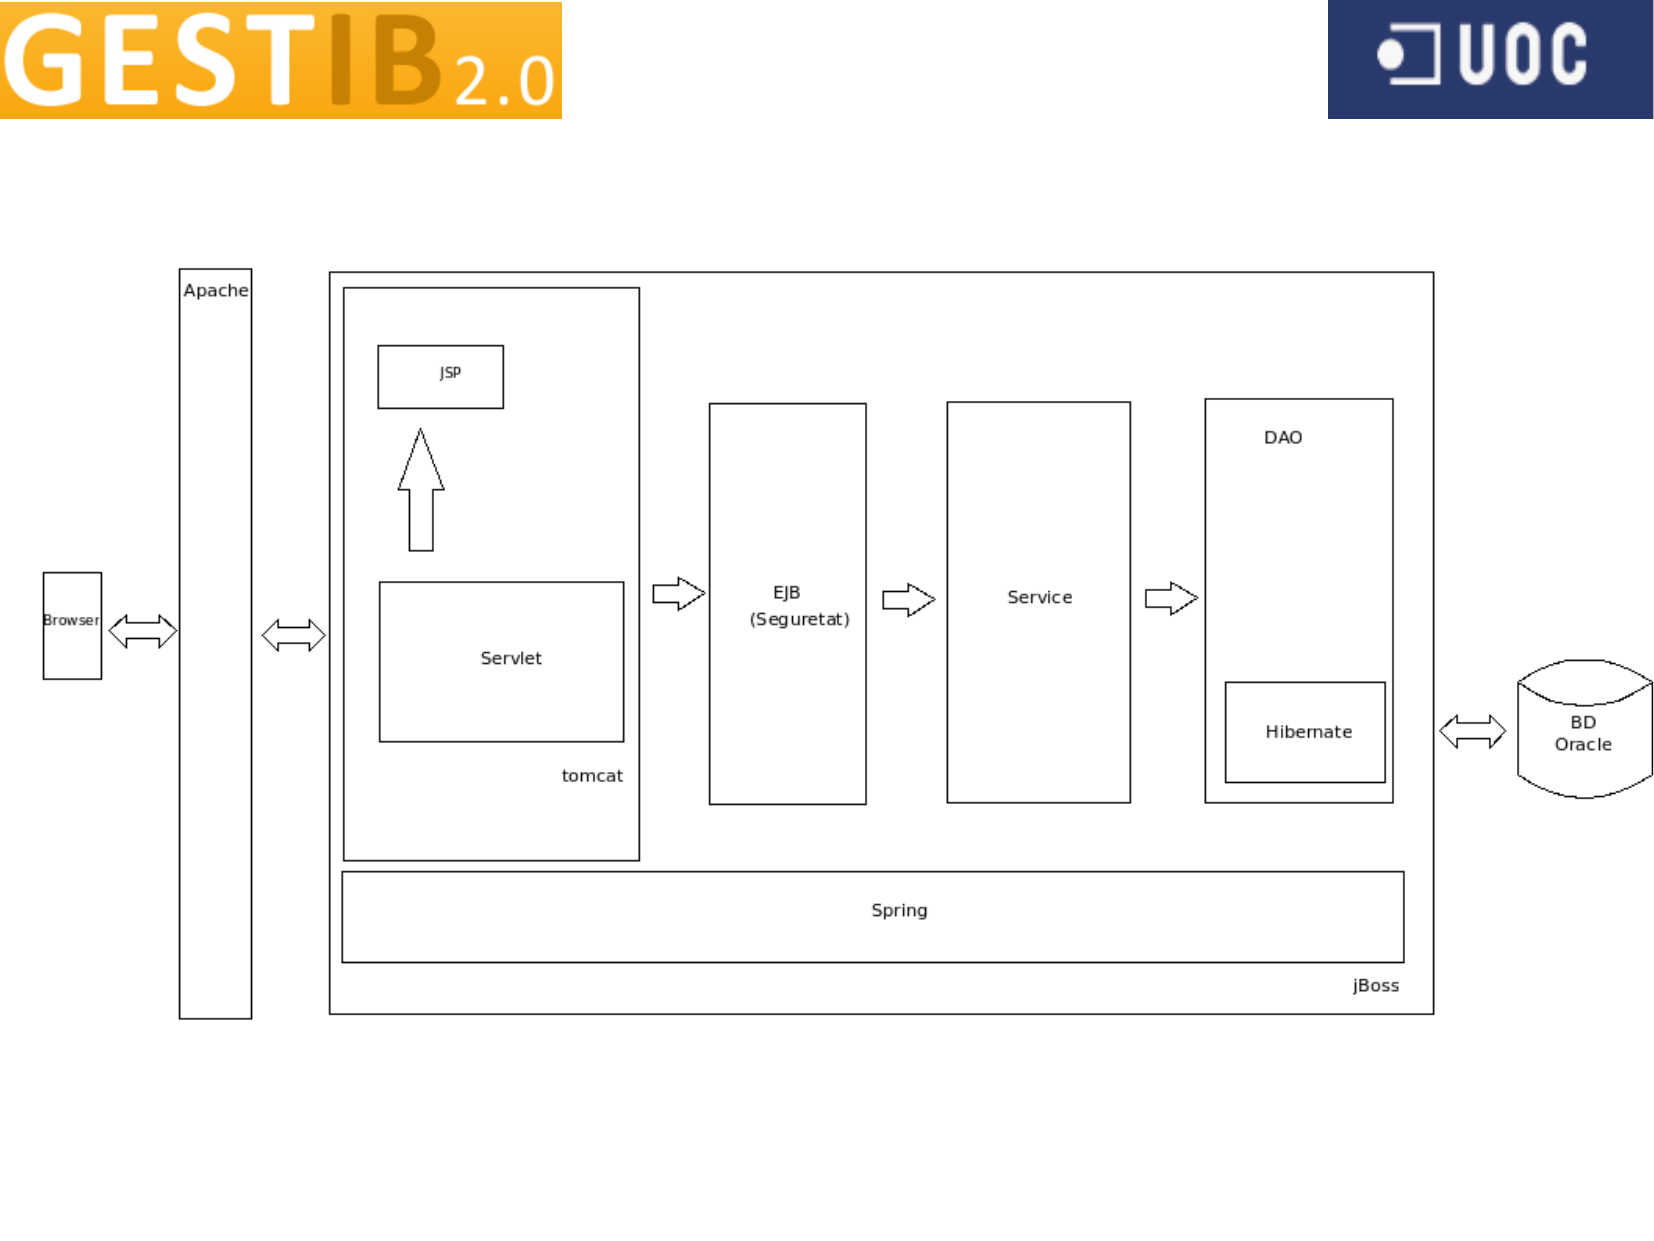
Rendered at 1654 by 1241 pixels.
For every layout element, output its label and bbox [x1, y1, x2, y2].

picture [29, 256, 1654, 1034]
picture [0, 2, 562, 119]
picture [1328, 0, 1654, 119]
